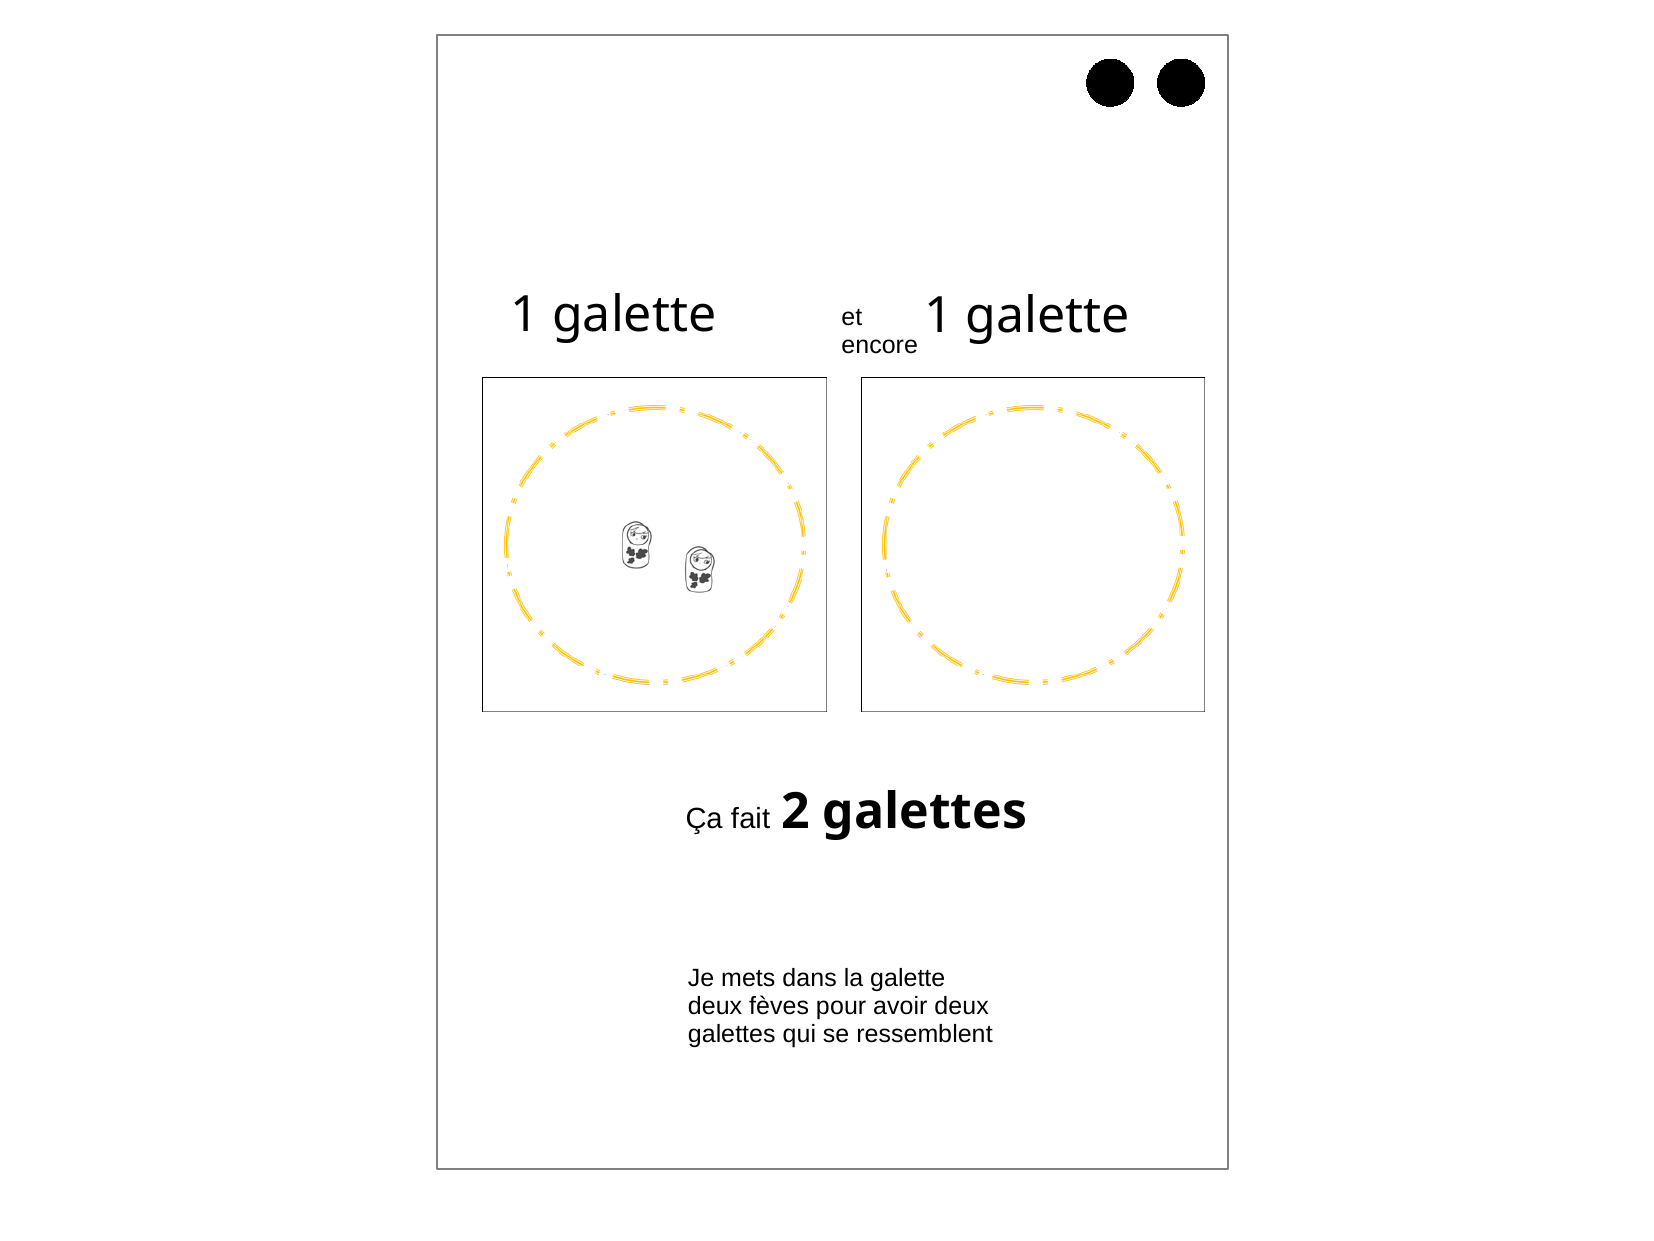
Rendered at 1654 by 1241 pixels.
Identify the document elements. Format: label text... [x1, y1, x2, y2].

picture [482, 377, 827, 713]
text_box Je mets dans la galette deux fèves pour avoir deux galettes qui se ressemblent [673, 956, 1016, 1055]
text_box 1 galette [909, 271, 1205, 499]
text_box Ça fait 2 galettes [555, 767, 1158, 854]
picture [861, 377, 1205, 713]
text_box 1 galette [496, 270, 804, 567]
text_box [437, 35, 1229, 1170]
text_box et encore [826, 295, 909, 366]
